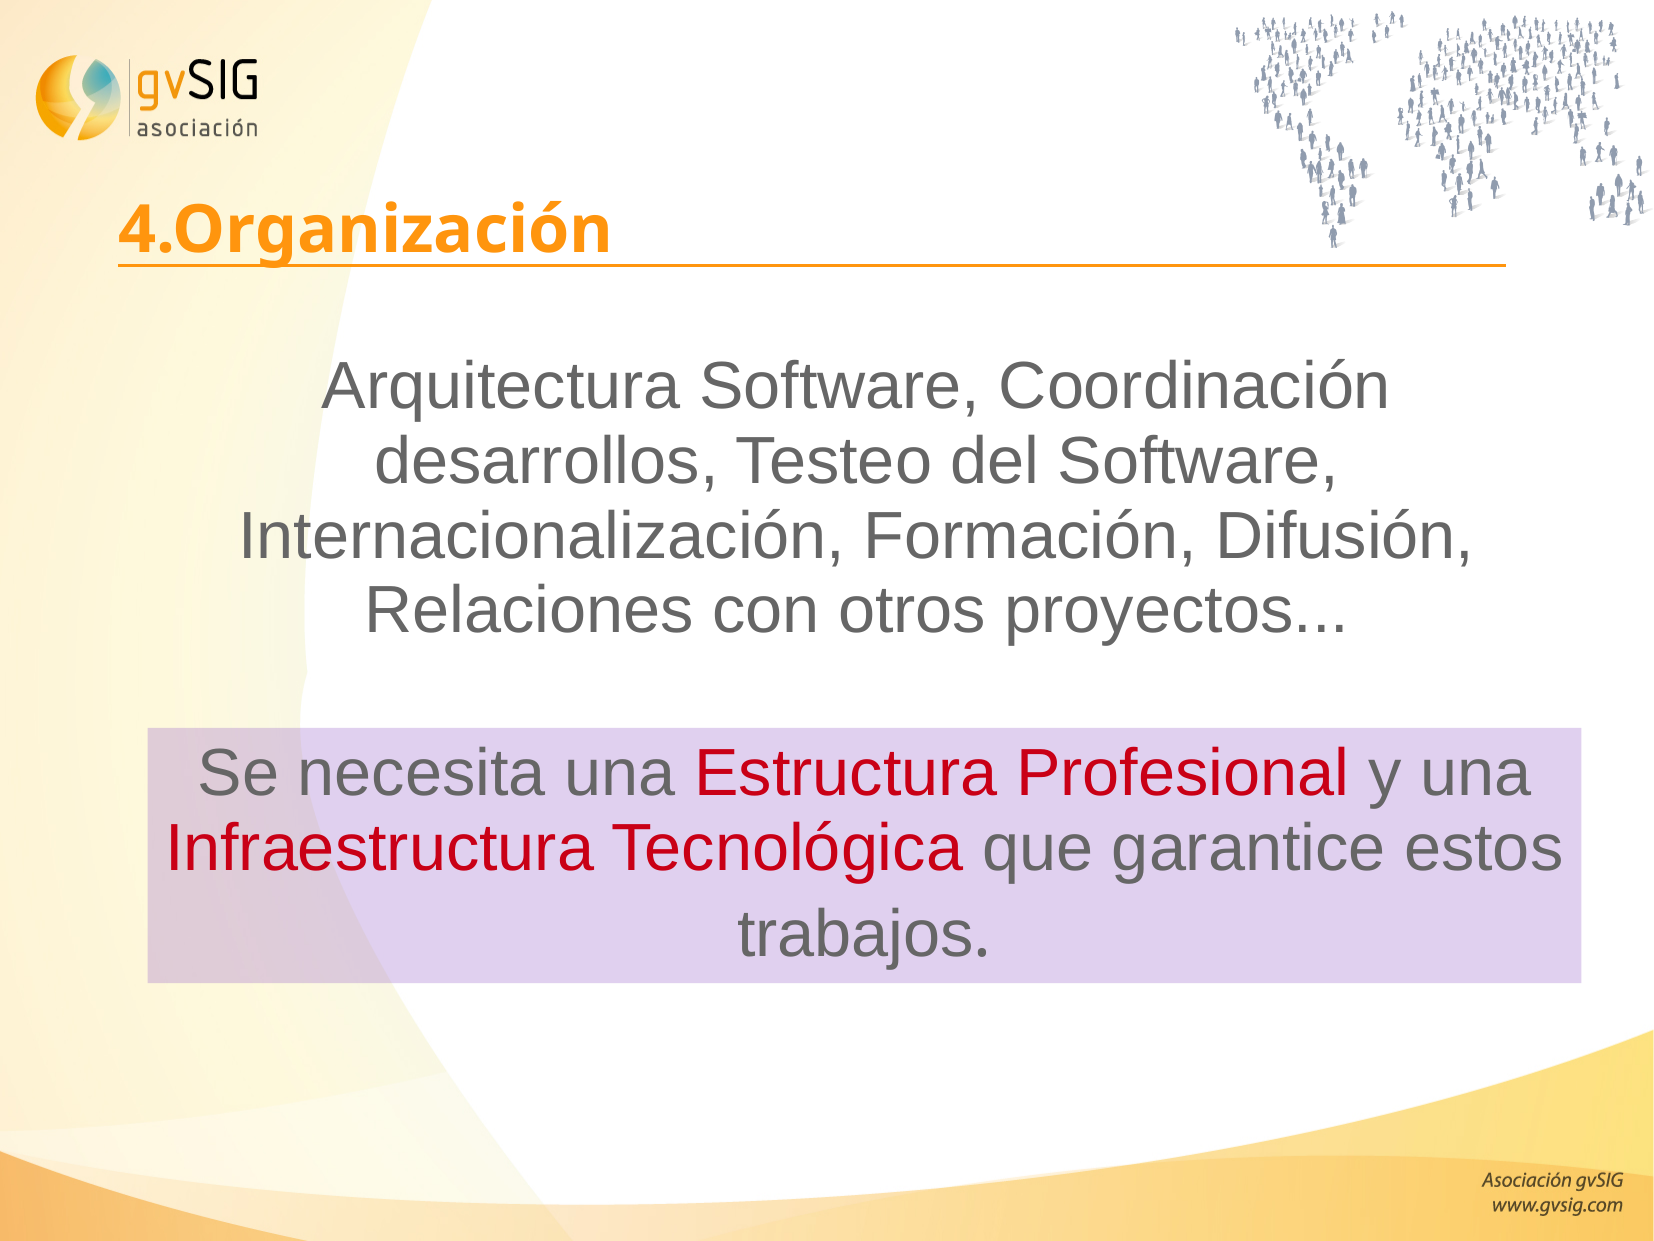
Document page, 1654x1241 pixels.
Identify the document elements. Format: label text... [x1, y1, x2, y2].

title 4.Organización [118, 177, 1607, 276]
text_box Arquitectura Software, Coordinación desarrollos, Testeo del Software, Internacionalización, Formación, Difusión, Relaciones con otros proyectos... [177, 340, 1537, 655]
picture [0, 0, 1654, 1241]
text_box Se necesita una Estructura Profesional y una Infraestructura Tecnológica que garantice estos trabajos. [147, 727, 1582, 975]
